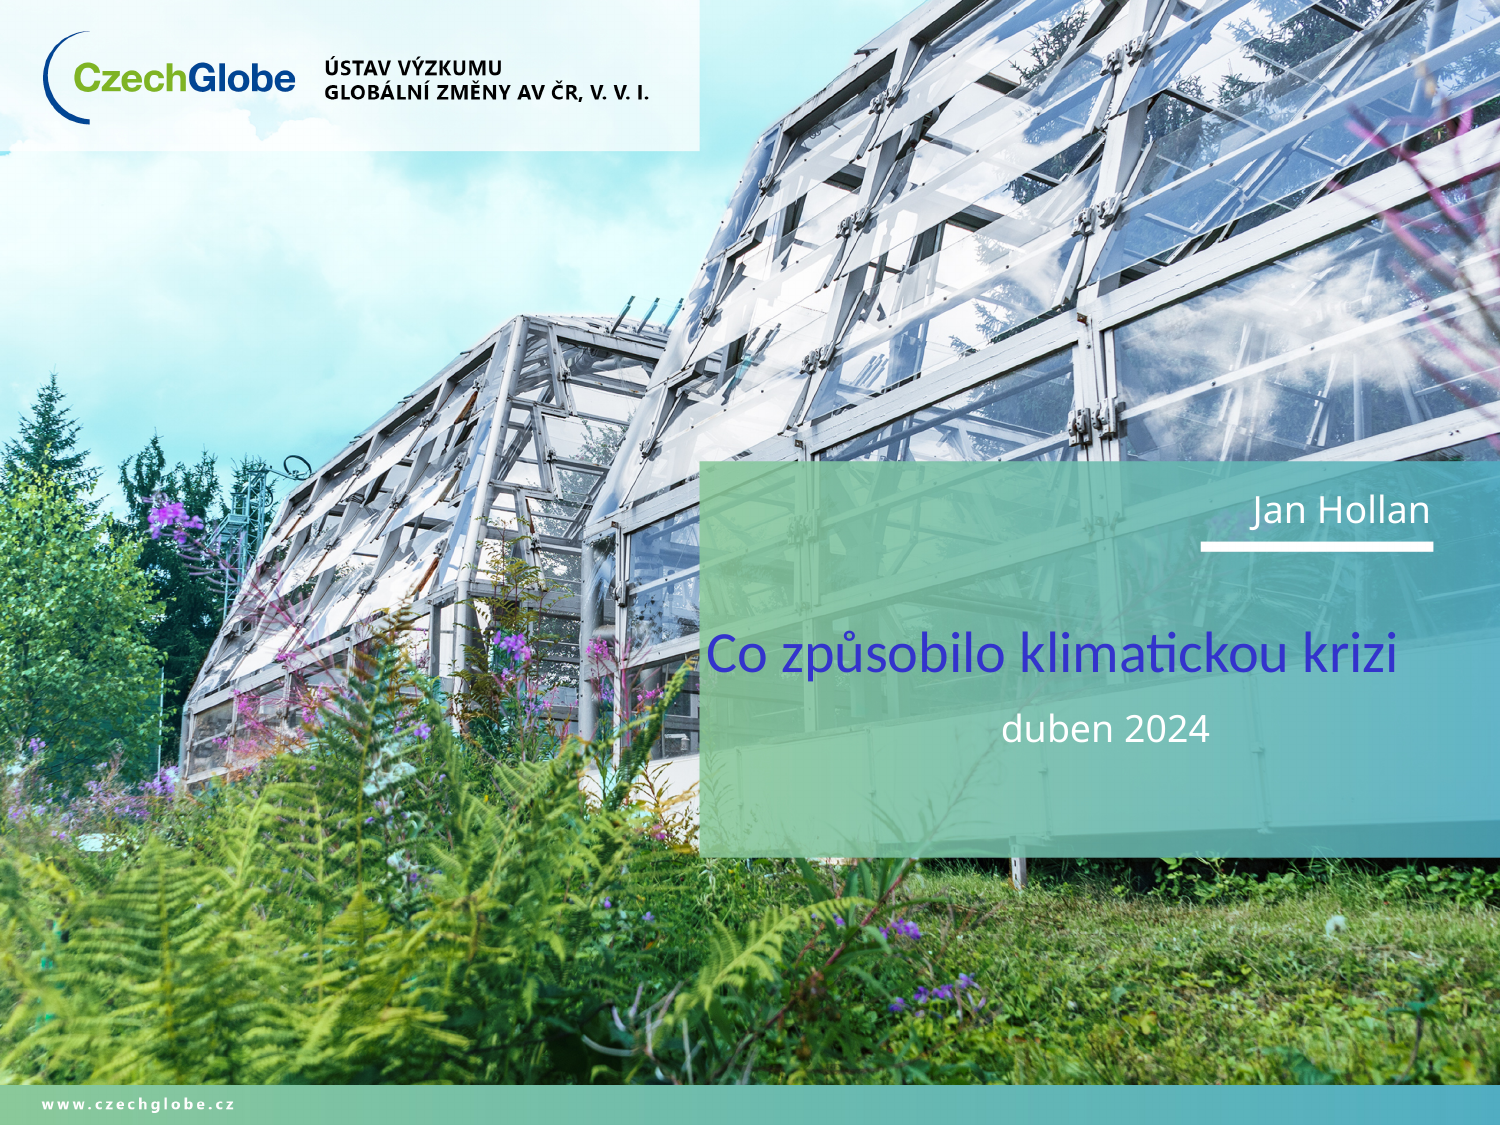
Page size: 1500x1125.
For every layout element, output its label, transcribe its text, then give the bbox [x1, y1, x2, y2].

text_box Co způsobilo klimatickou krizi duben 2024 [701, 614, 1430, 924]
picture [0, 0, 1500, 1125]
text_box Jan Hollan [723, 478, 1447, 557]
